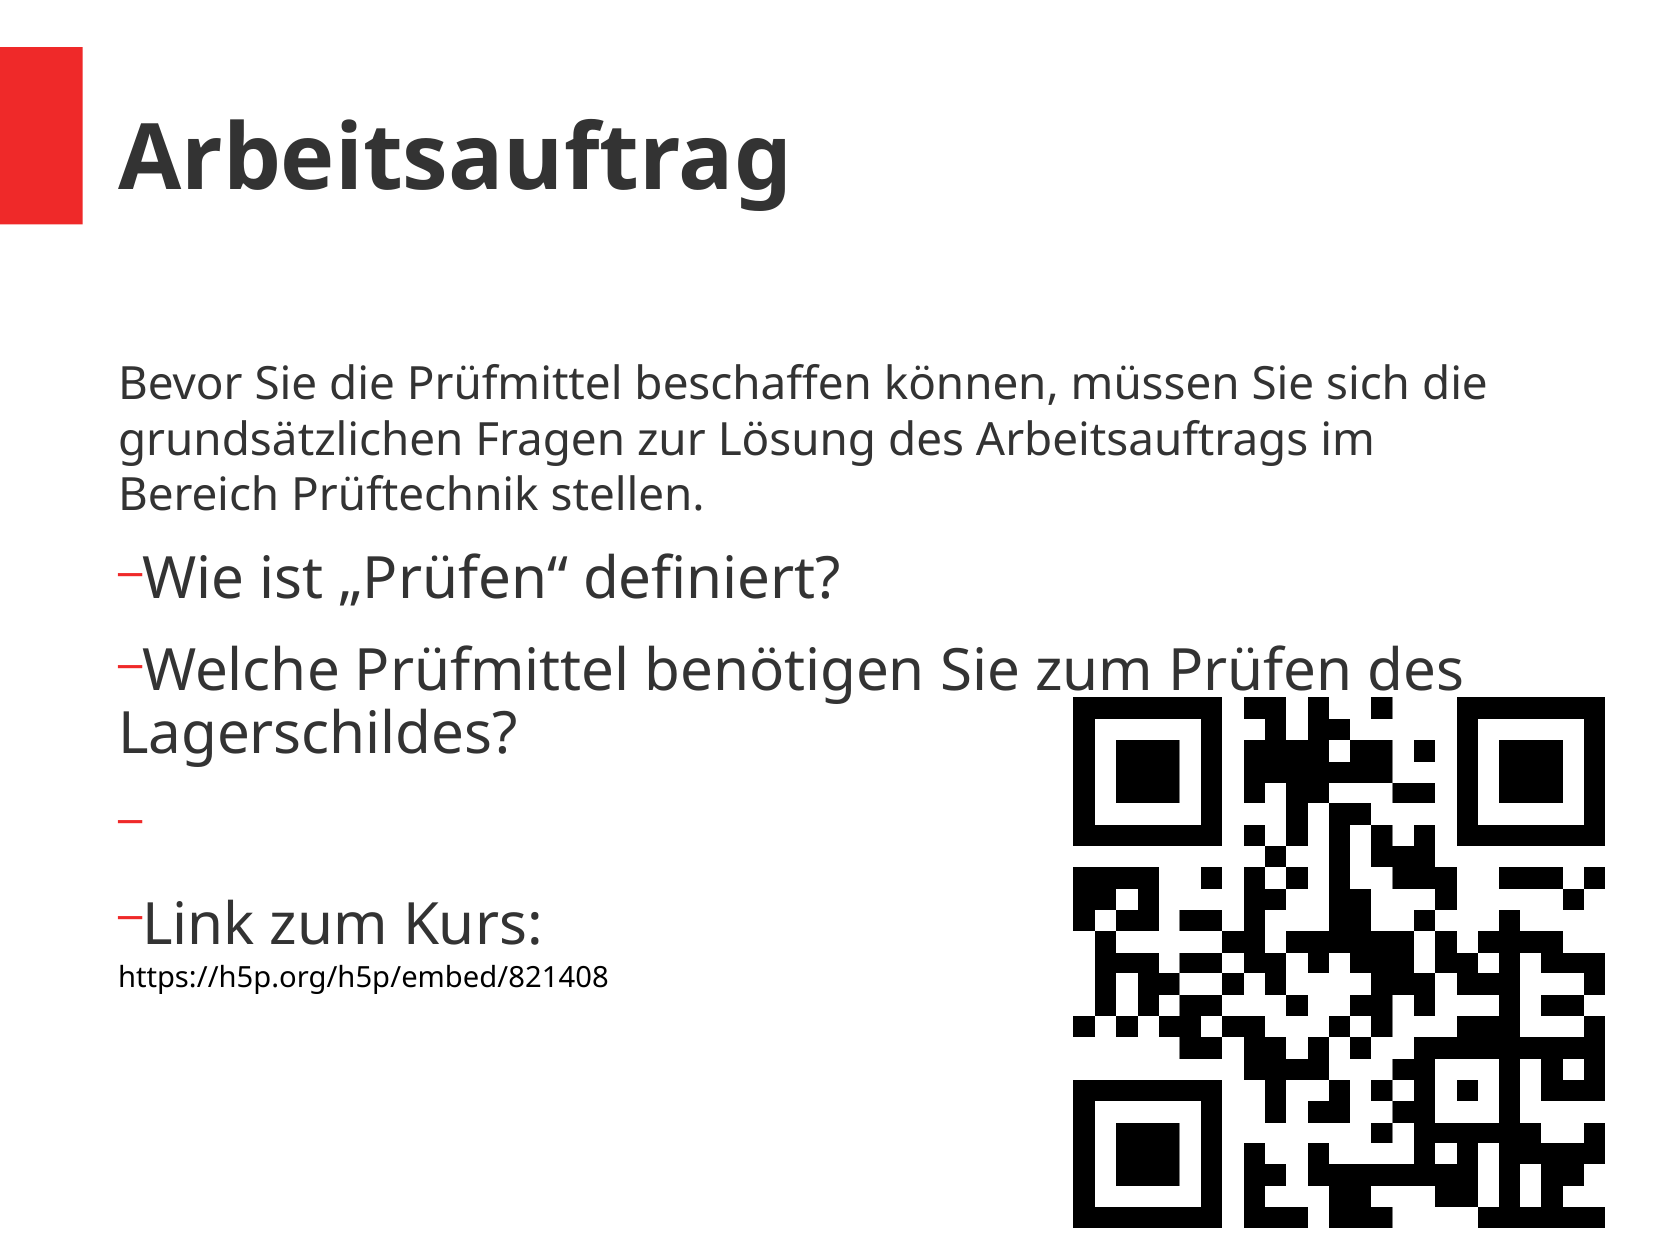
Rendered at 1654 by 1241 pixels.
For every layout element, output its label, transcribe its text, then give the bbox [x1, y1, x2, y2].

title Arbeitsauftrag [118, 49, 1571, 257]
picture [1073, 697, 1605, 1228]
list Bevor Sie die Prüfmittel beschaffen können, müssen Sie sich die grundsätzlichen Fragen zur Lösung des Arbeitsauftrags im Bereich Prüftechnik stellen. Wie ist „Prüfen“ definiert? Welche Prüfmittel benötigen Sie zum Prüfen des Lagerschildes? Link zum Kurs: https://h5p.org/h5p/embed/821408 [118, 354, 1536, 1074]
